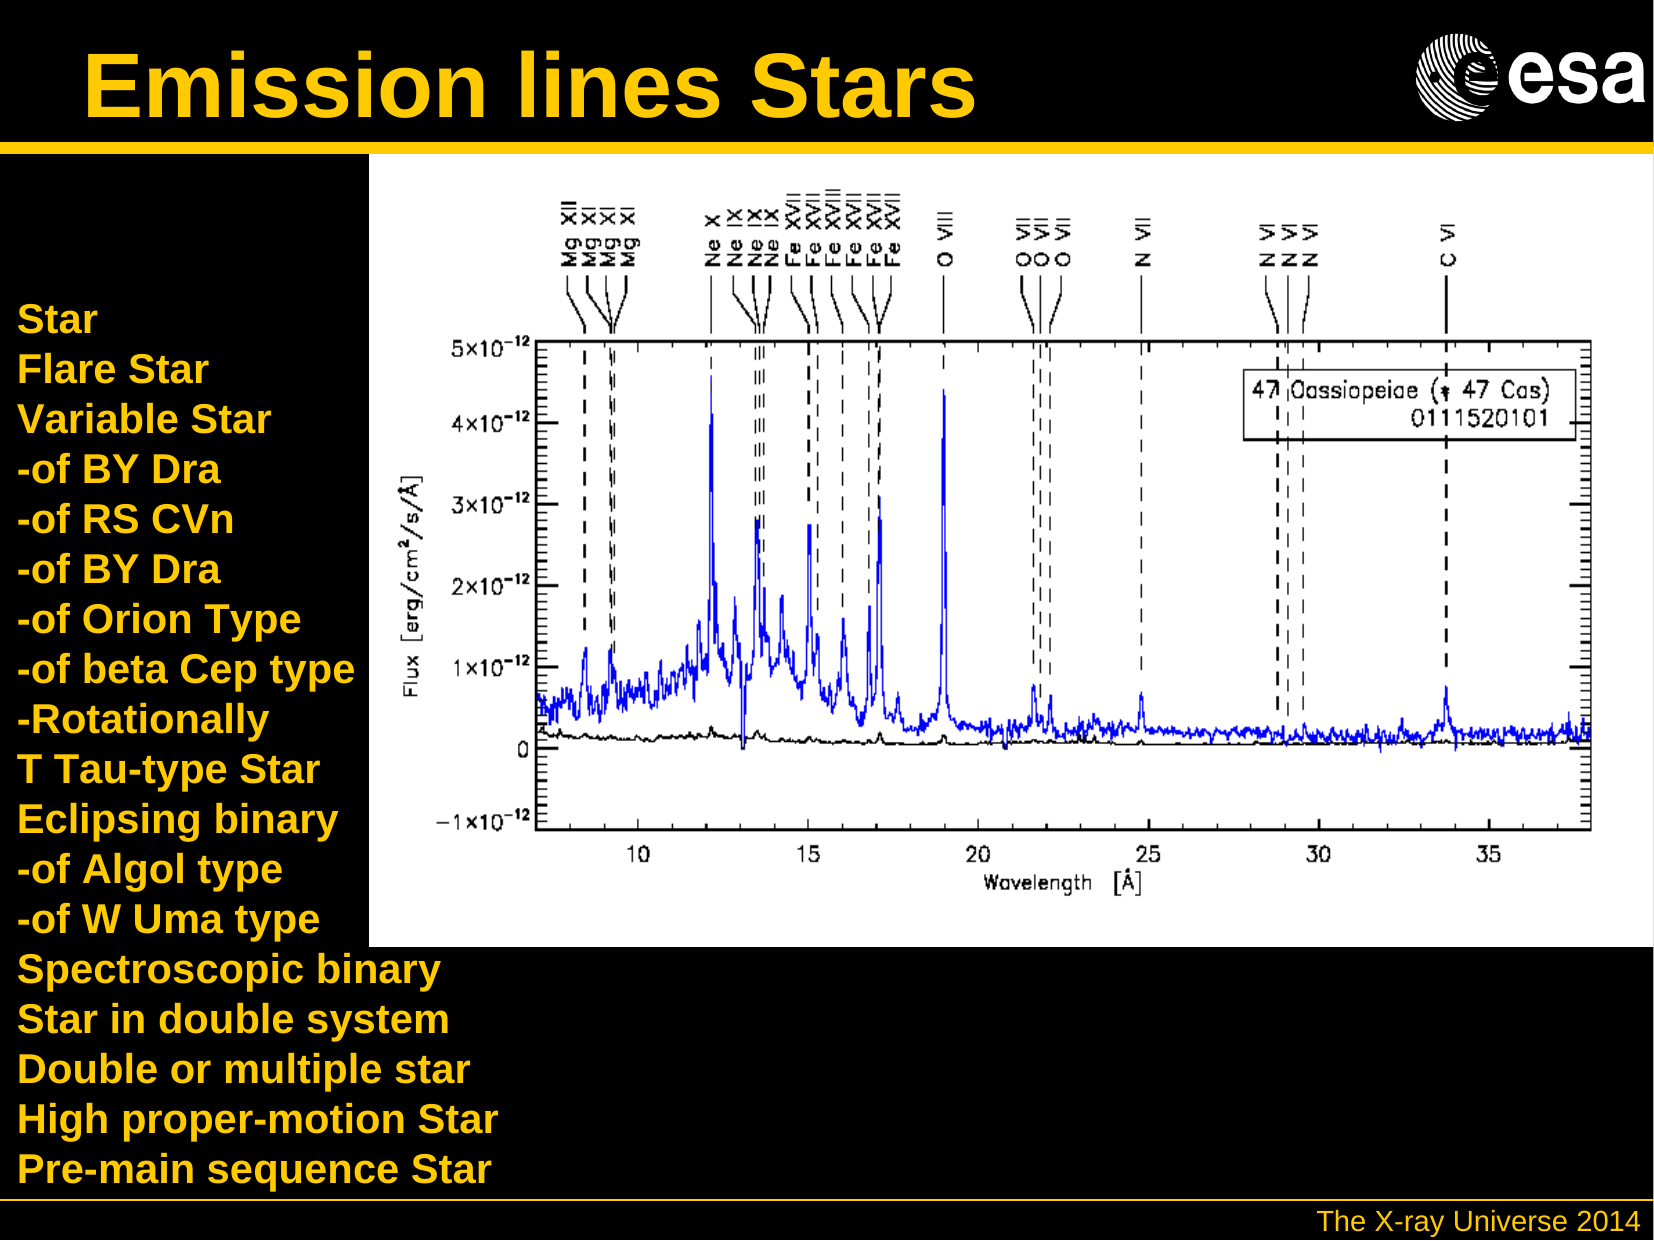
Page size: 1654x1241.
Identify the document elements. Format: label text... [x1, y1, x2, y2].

picture [1411, 29, 1648, 124]
picture [369, 154, 1654, 947]
text_box Star Flare Star Variable Star -of BY Dra -of RS CVn -of BY Dra -of Orion Type -of beta Cep type -Rotationally T Tau-type Star Eclipsing binary -of Algol type -of W Uma type Spectroscopic binary Star in double system Double or multiple star High proper-motion Star Pre-main sequence Star [2, 284, 889, 1199]
text_box The X-ray Universe 2014 [0, 1203, 1642, 1237]
title Emission lines Stars [82, 25, 1571, 136]
